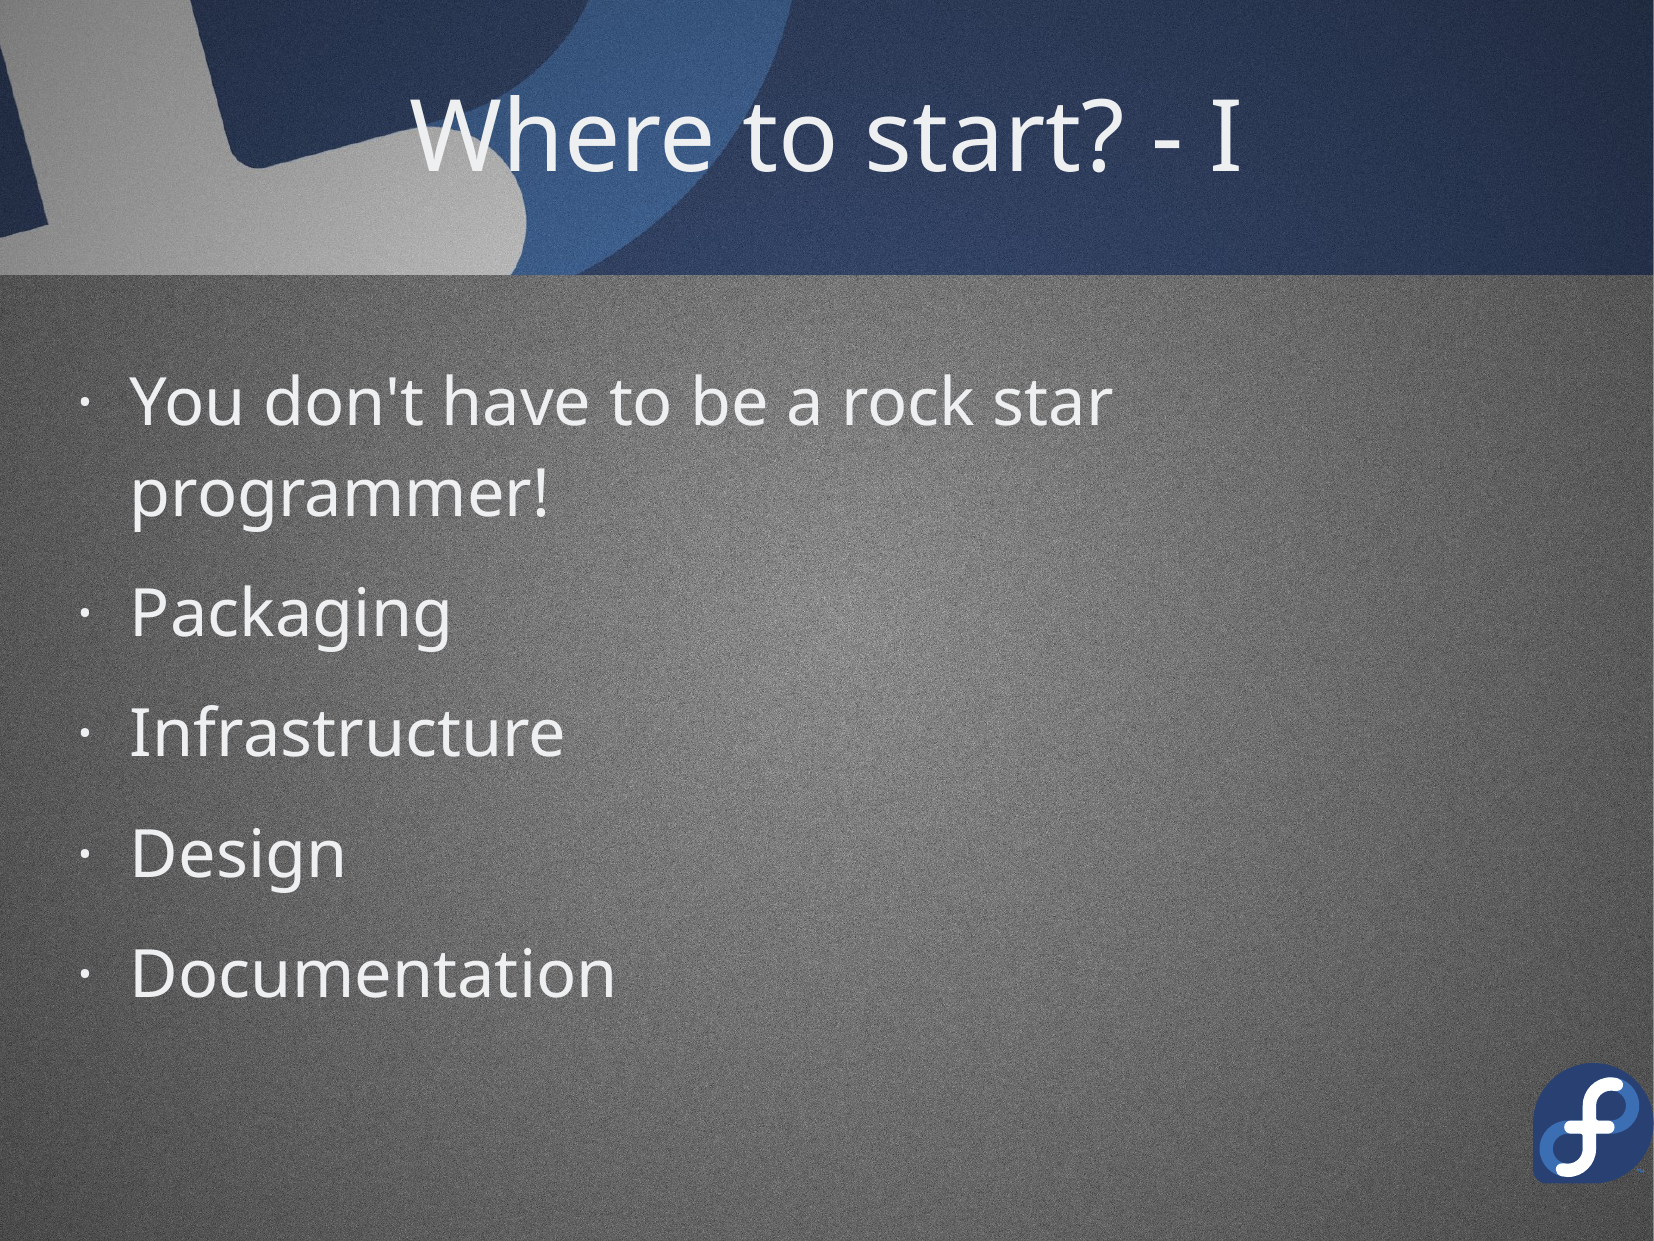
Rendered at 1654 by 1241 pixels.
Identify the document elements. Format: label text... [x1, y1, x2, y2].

picture [0, 0, 1654, 1241]
list You don't have to be a rock star programmer! Packaging Infrastructure Design Documentation [59, 354, 1536, 1063]
title Where to start? - I [88, 29, 1565, 237]
